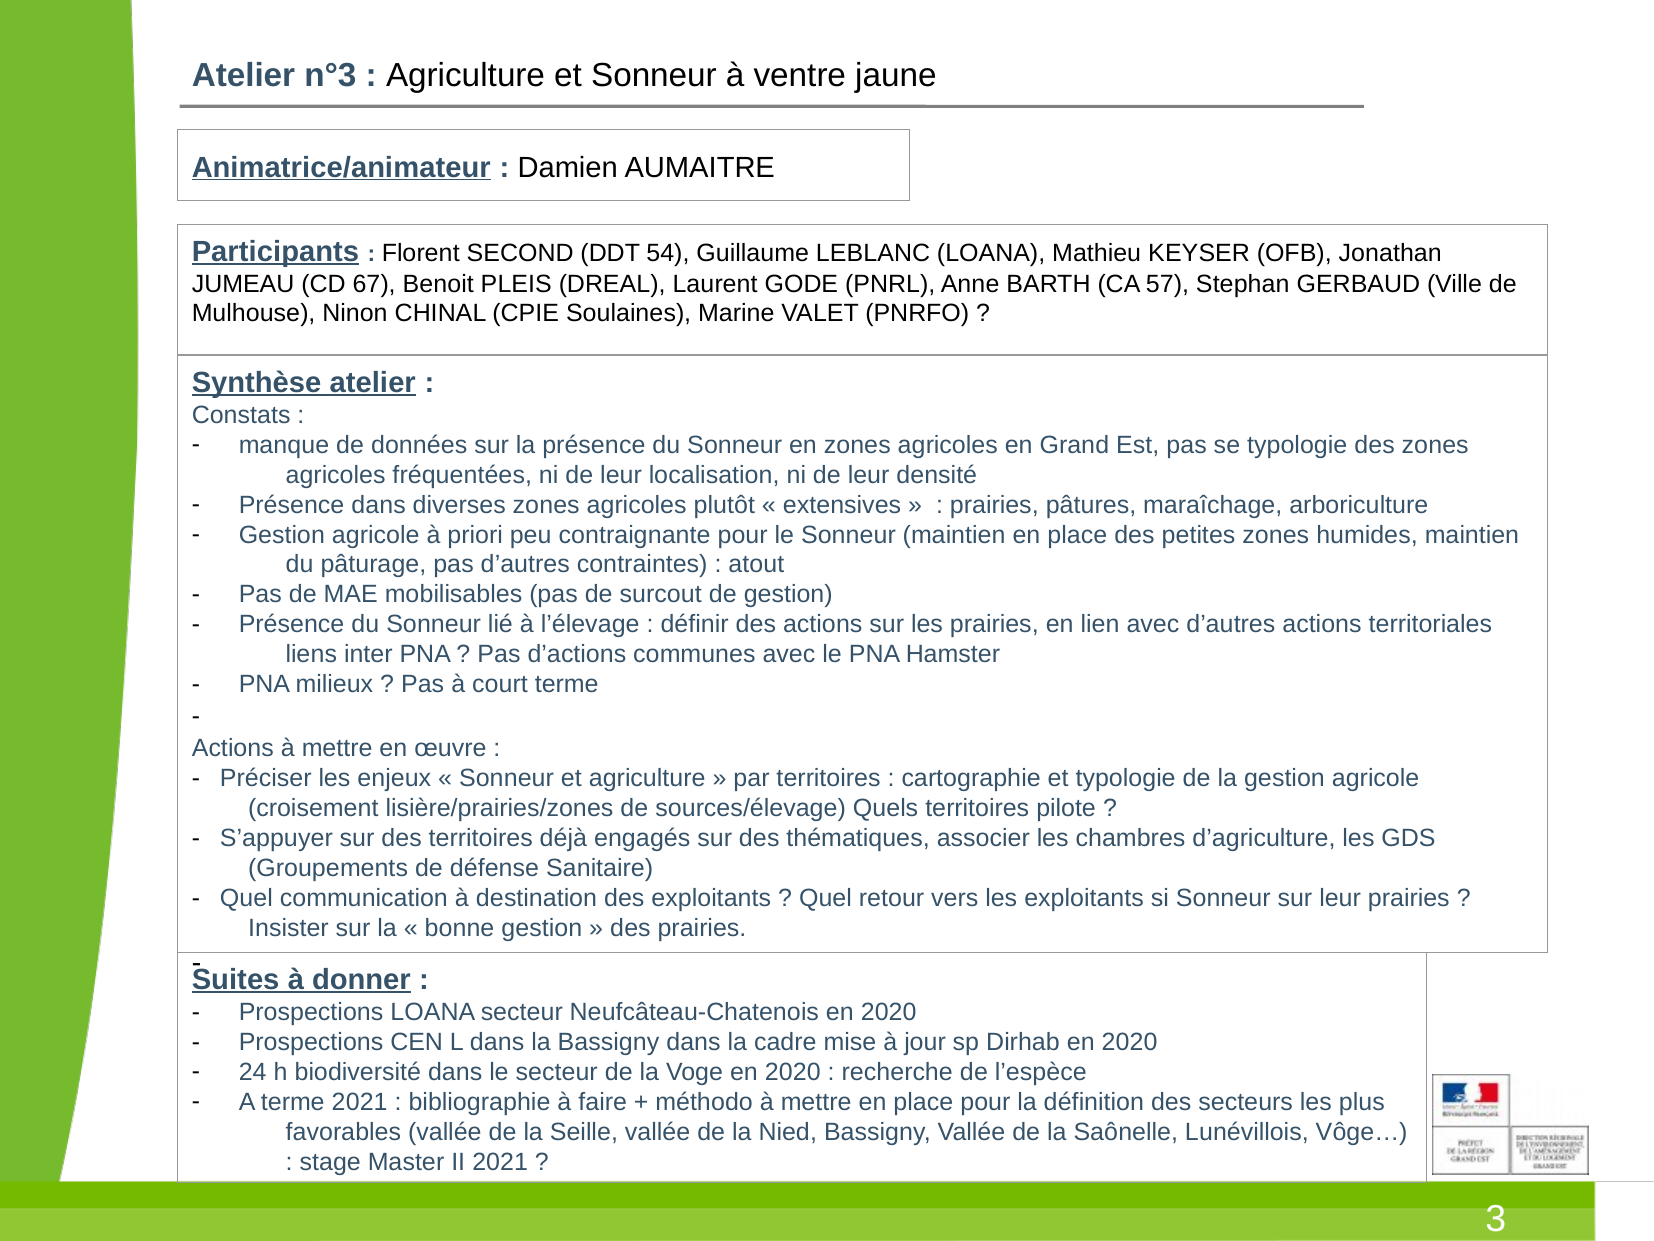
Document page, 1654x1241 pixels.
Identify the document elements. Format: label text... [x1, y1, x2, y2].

text_box Synthèse atelier : Constats : manque de données sur la présence du Sonneur en zones agricoles en Grand Est, pas se typologie des zones agricoles fréquentées, ni de leur localisation, ni de leur densité Présence dans diverses zones agricoles plutôt « extensives » : prairies, pâtures, maraîchage, arboriculture Gestion agricole à priori peu contraignante pour le Sonneur (maintien en place des petites zones humides, maintien du pâturage, pas d’autres contraintes) : atout Pas de MAE mobilisables (pas de surcout de gestion) Présence du Sonneur lié à l’élevage : définir des actions sur les prairies, en lien avec d’autres actions territoriales liens inter PNA ? Pas d’actions communes avec le PNA Hamster PNA milieux ? Pas à court terme Actions à mettre en œuvre : Préciser les enjeux « Sonneur et agriculture » par territoires : cartographie et typologie de la gestion agricole (croisement lisière/prairies/zones de sources/élevage) Quels territoires pilote ? S’appuyer sur des territoires déjà engagés sur des thématiques, associer les chambres d’agriculture, les GDS (Groupements de défense Sanitaire) Quel communication à destination des exploitants ? Quel retour vers les exploitants si Sonneur sur leur prairies ? Insister sur la « bonne gestion » des prairies. [177, 355, 1548, 953]
text_box Atelier n°3 : Agriculture et Sonneur à ventre jaune [177, 15, 1402, 130]
text_box Suites à donner : Prospections LOANA secteur Neufcâteau-Chatenois en 2020 Prospections CEN L dans la Bassigny dans la cadre mise à jour sp Dirhab en 2020 24 h biodiversité dans le secteur de la Voge en 2020 : recherche de l’espèce A terme 2021 : bibliographie à faire + méthodo à mettre en place pour la définition des secteurs les plus favorables (vallée de la Seille, vallée de la Nied, Bassigny, Vallée de la Saônelle, Lunévillois, Vôge…) : stage Master II 2021 ? [177, 952, 1427, 1183]
text_box Animatrice/animateur : Damien AUMAITRE [177, 129, 910, 201]
picture [0, 0, 1654, 1241]
text_box Participants : Florent SECOND (DDT 54), Guillaume LEBLANC (LOANA), Mathieu KEYSER (OFB), Jonathan JUMEAU (CD 67), Benoit PLEIS (DREAL), Laurent GODE (PNRL), Anne BARTH (CA 57), Stephan GERBAUD (Ville de Mulhouse), Ninon CHINAL (CPIE Soulaines), Marine VALET (PNRFO) ? [177, 224, 1548, 355]
